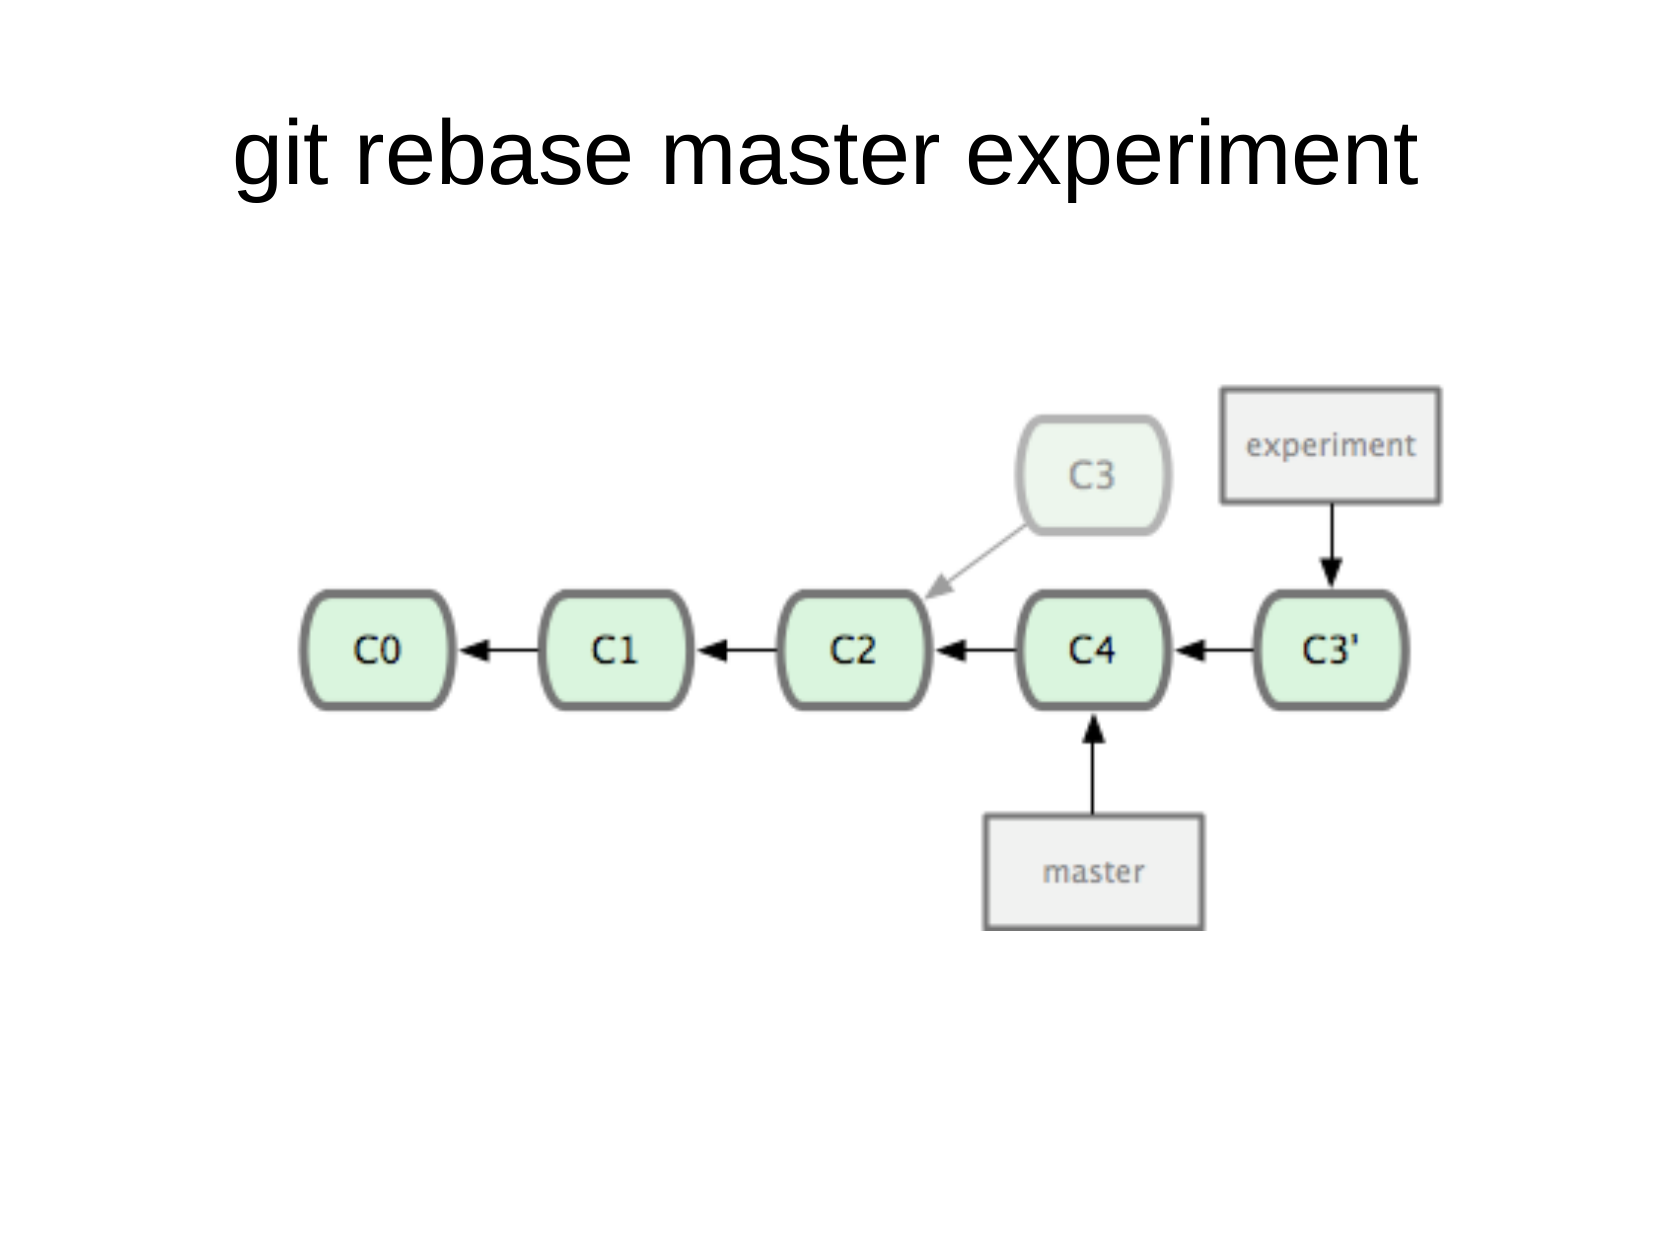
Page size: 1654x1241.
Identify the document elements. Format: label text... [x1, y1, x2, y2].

title git rebase master experiment [82, 49, 1571, 257]
picture [293, 383, 1447, 931]
